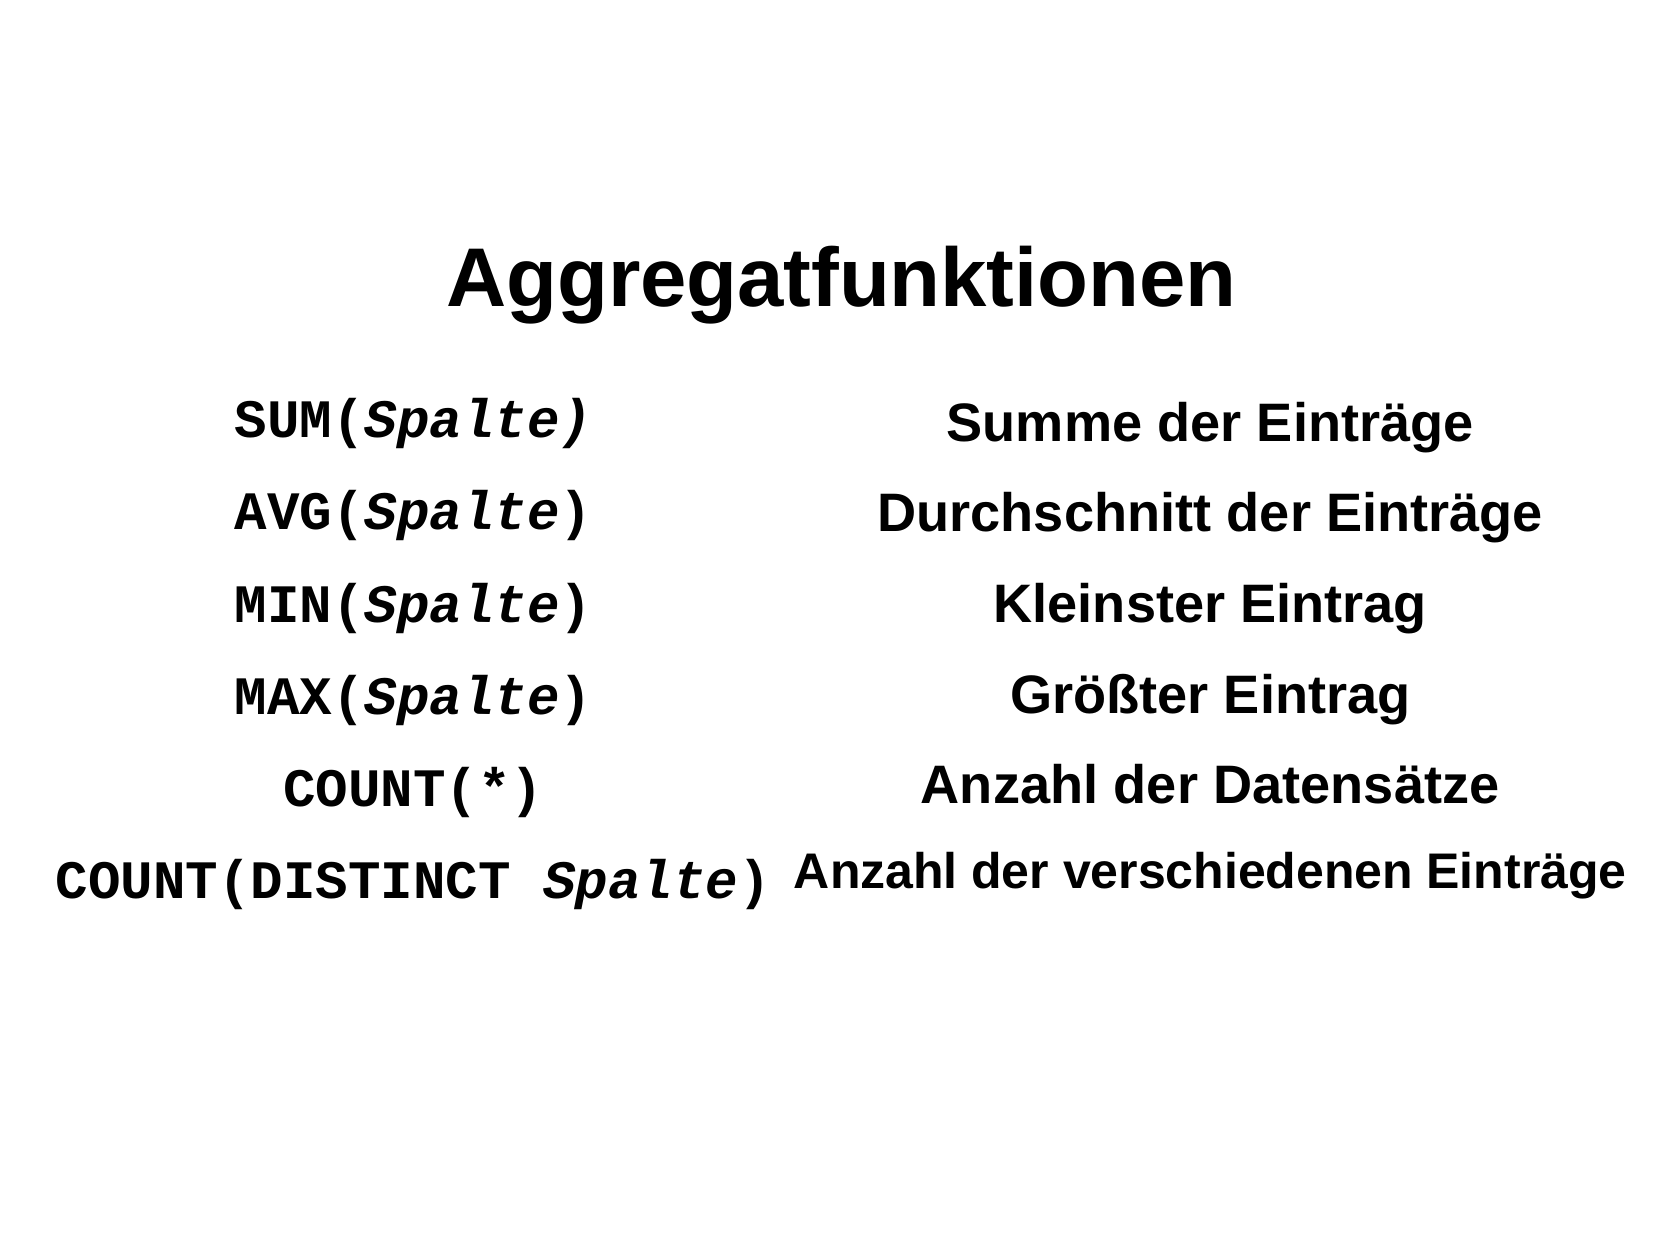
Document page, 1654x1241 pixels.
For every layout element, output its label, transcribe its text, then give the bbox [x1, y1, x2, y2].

text_box SUM(Spalte) AVG(Spalte) MIN(Spalte) MAX(Spalte) COUNT(*) COUNT(DISTINCT Spalte) [29, 354, 798, 898]
text_box Summe der Einträge Durchschnitt der Einträge Kleinster Eintrag Größter Eintrag Anzahl der Datensätze Anzahl der verschiedenen Einträge [767, 354, 1654, 889]
text_box Aggregatfunktionen [88, 177, 1595, 286]
